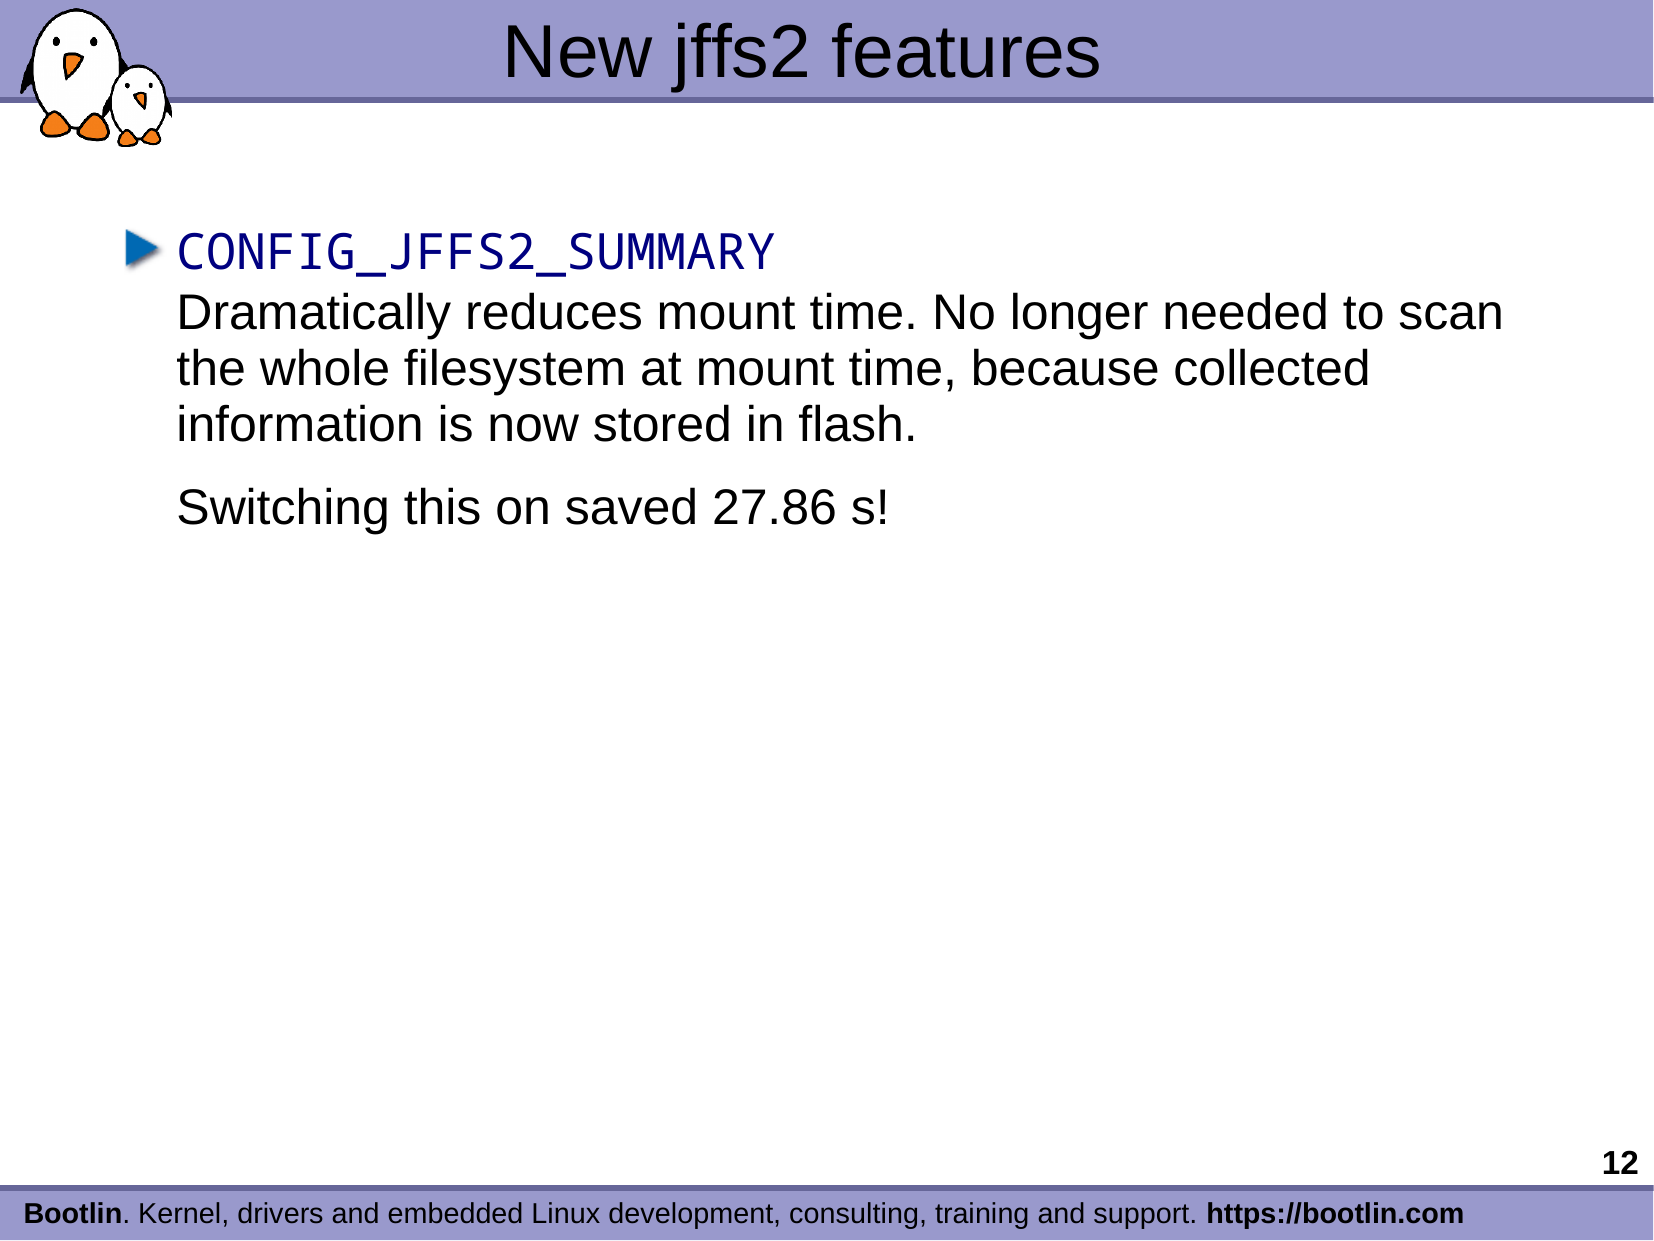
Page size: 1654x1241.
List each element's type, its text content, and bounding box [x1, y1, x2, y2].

title New jffs2 features [77, 0, 1529, 104]
list CONFIG_JFFS2_SUMMARY Dramatically reduces mount time. No longer needed to scan the whole filesystem at mount time, because collected information is now stored in flash. Switching this on saved 27.86 s! [105, 216, 1518, 1066]
picture [20, 8, 172, 147]
